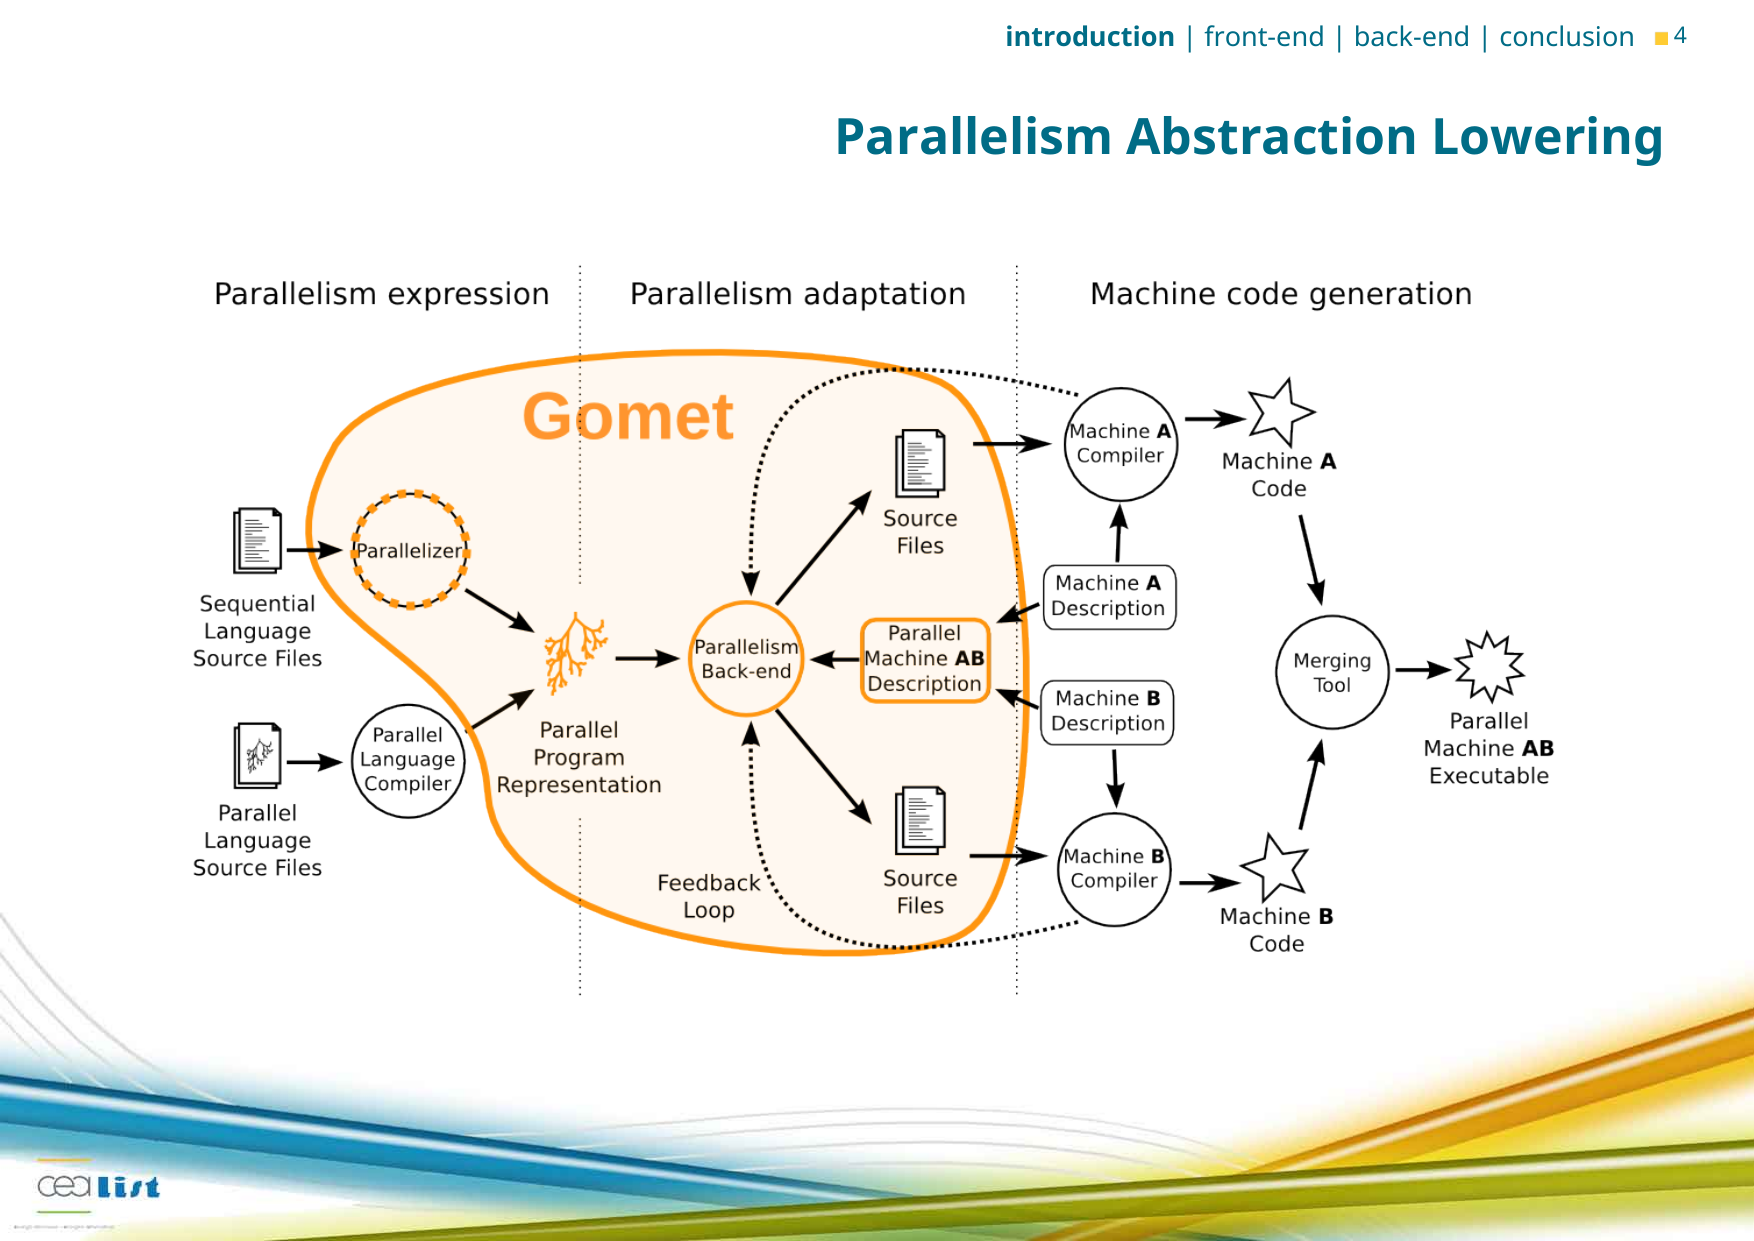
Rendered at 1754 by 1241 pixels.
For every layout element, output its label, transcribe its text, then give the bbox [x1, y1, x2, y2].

list [68, 208, 1679, 1021]
title introduction | front-end | back-end | conclusion [416, 11, 1652, 61]
picture [0, 0, 1754, 1241]
title Parallelism Abstraction Lowering [72, 86, 1682, 183]
text_box <number> [1652, 12, 1704, 60]
